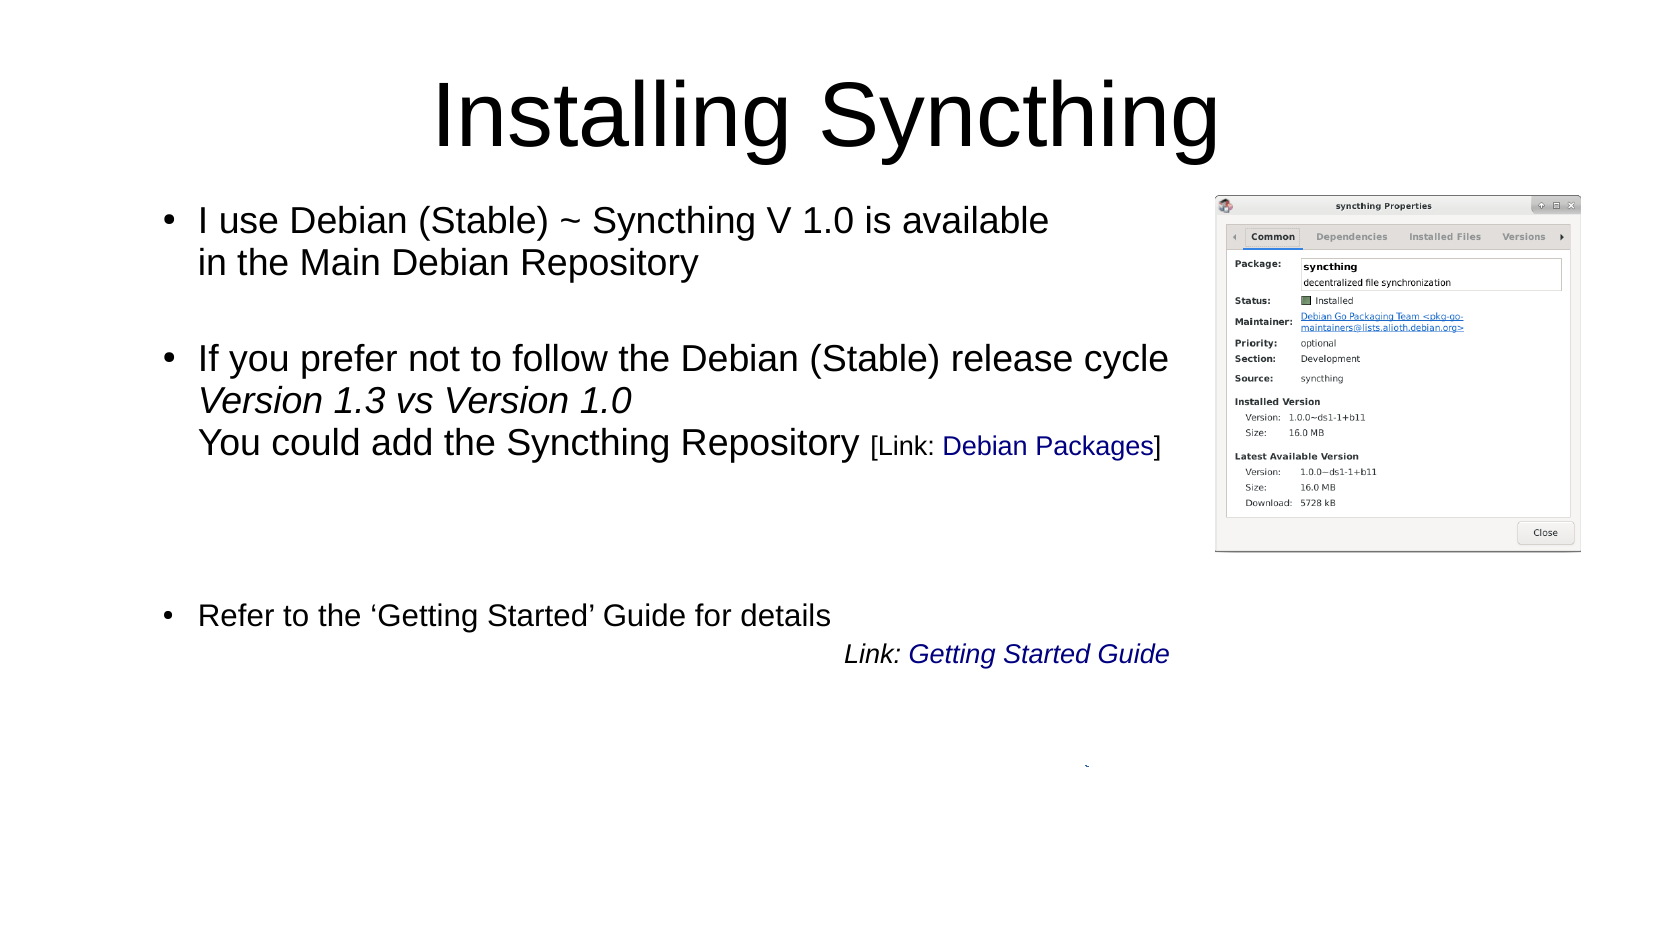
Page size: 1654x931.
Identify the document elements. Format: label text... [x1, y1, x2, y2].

picture [1215, 195, 1581, 553]
text_box I use Debian (Stable) ~ Syncthing V 1.0 is available in the Main Debian Repository If you prefer not to follow the Debian (Stable) release cycle Version 1.3 vs Version 1.0 You could add the Syncthing Repository [Link: Debian Packages] Refer to the ‘Getting Started’ Guide for details Link: Getting Started Guide [147, 192, 1495, 759]
title Installing Syncthing [82, 37, 1571, 193]
